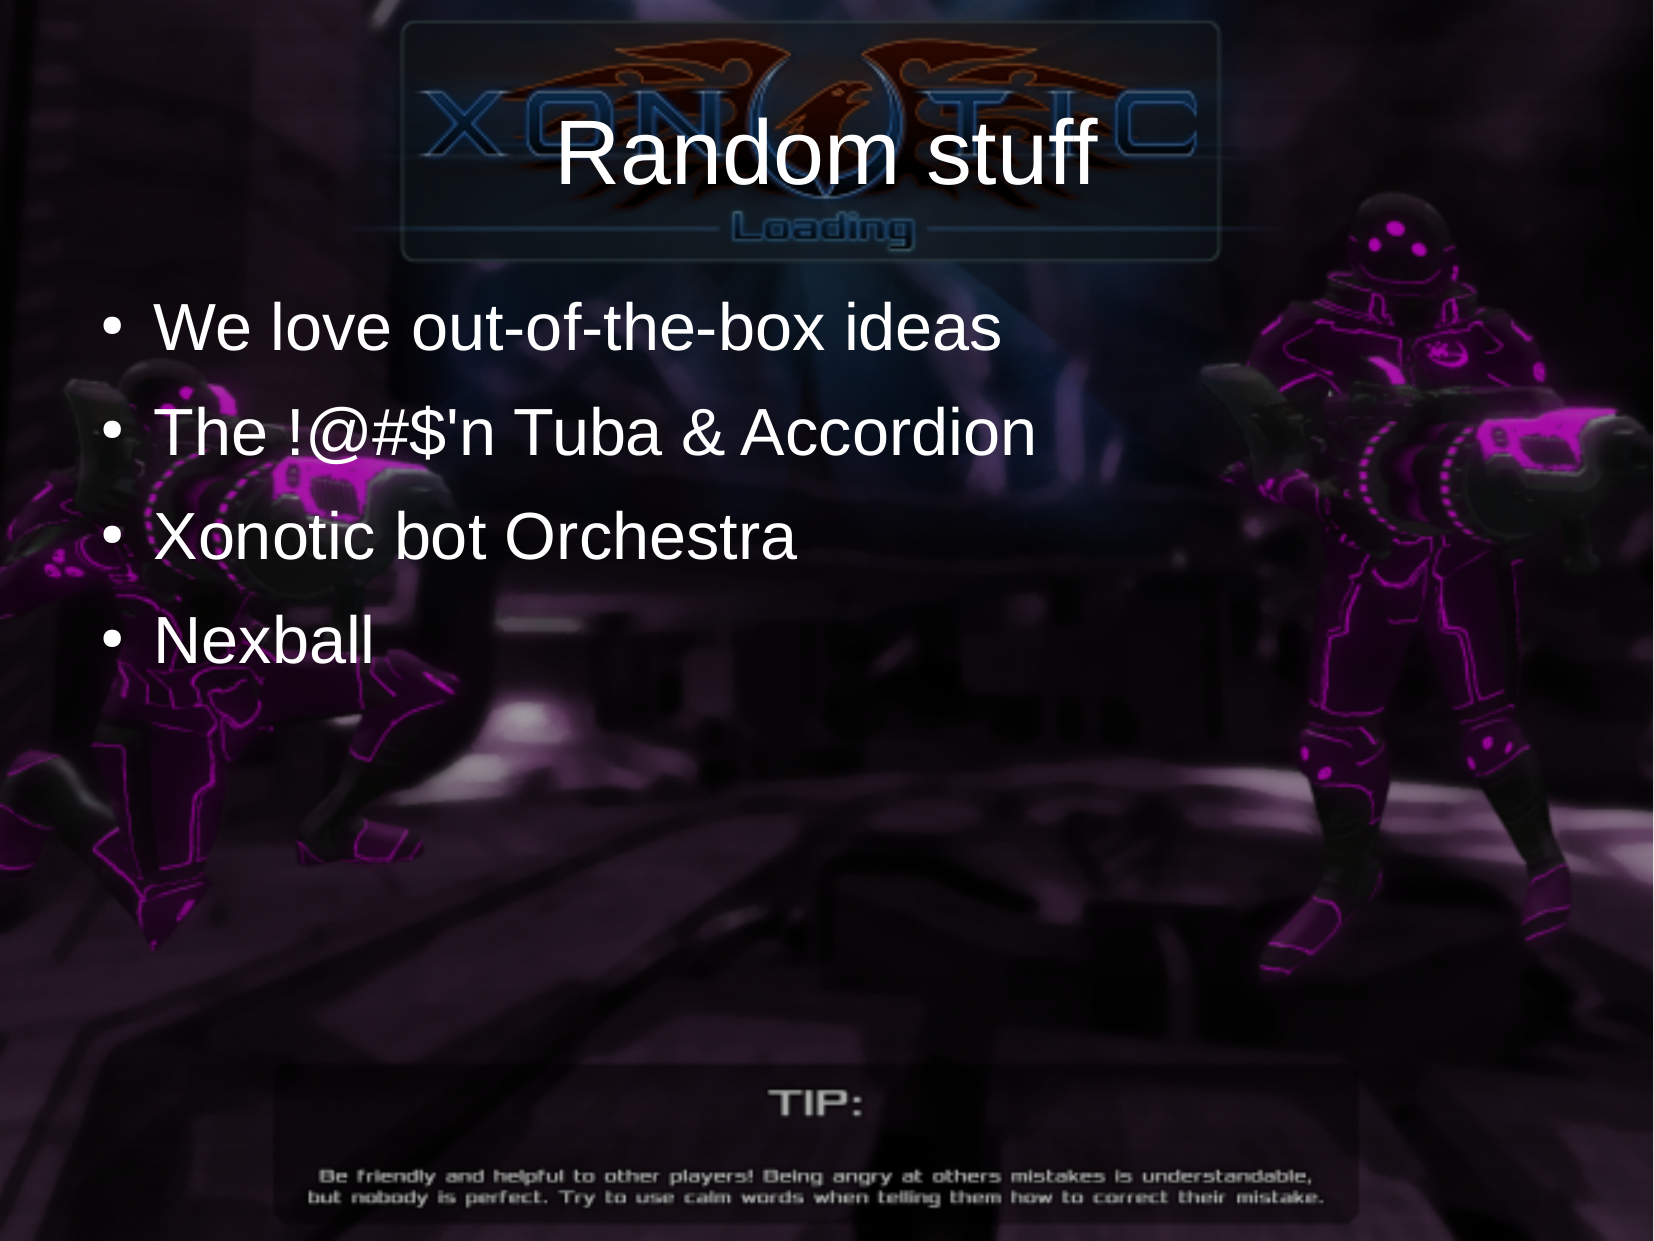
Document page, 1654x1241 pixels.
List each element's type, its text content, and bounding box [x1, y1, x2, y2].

list We love out-of-the-box ideas The !@#$'n Tuba & Accordion Xonotic bot Orchestra Nexball [82, 290, 1571, 1109]
title Random stuff [82, 49, 1571, 257]
picture [0, 0, 1654, 1241]
